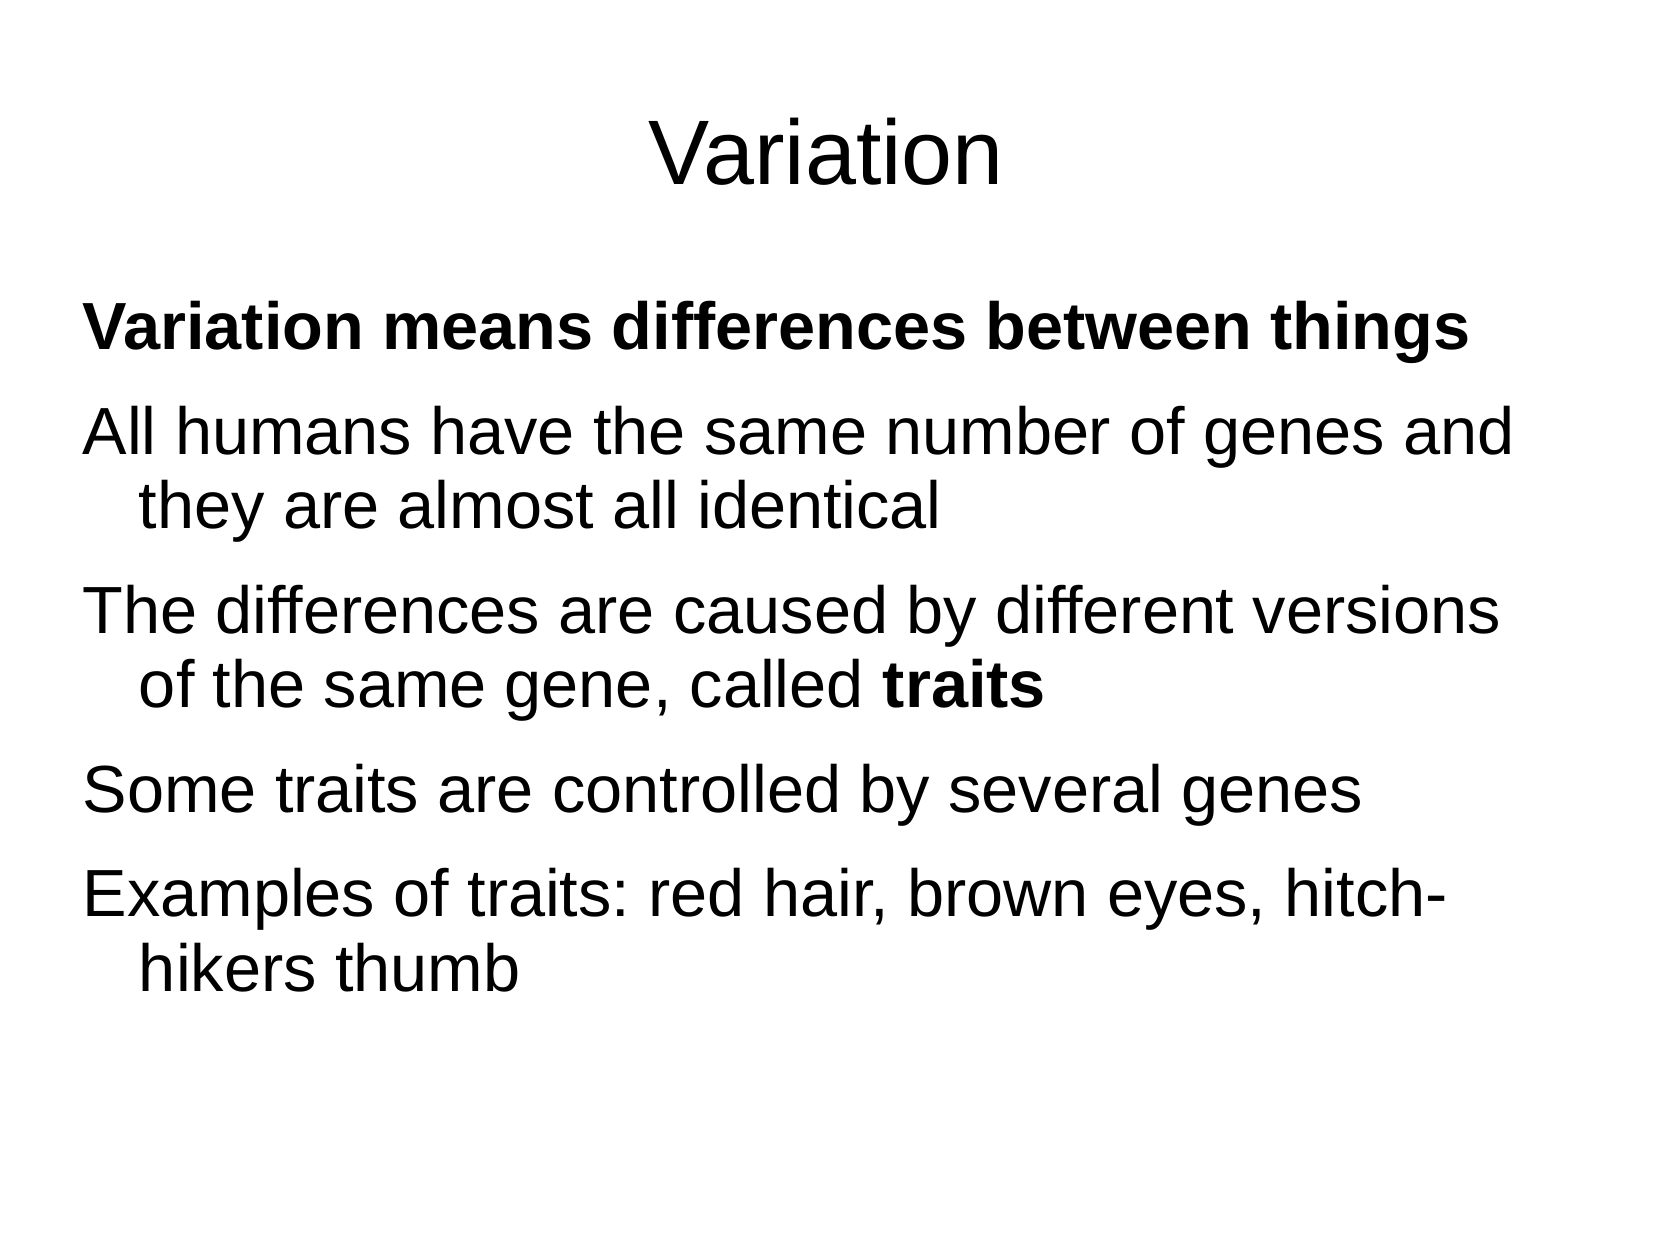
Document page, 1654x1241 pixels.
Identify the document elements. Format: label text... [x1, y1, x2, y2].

title Variation [82, 49, 1571, 257]
list Variation means differences between things All humans have the same number of genes and they are almost all identical The differences are caused by different versions of the same gene, called traits Some traits are controlled by several genes Examples of traits: red hair, brown eyes, hitch-hikers thumb [82, 289, 1571, 1094]
